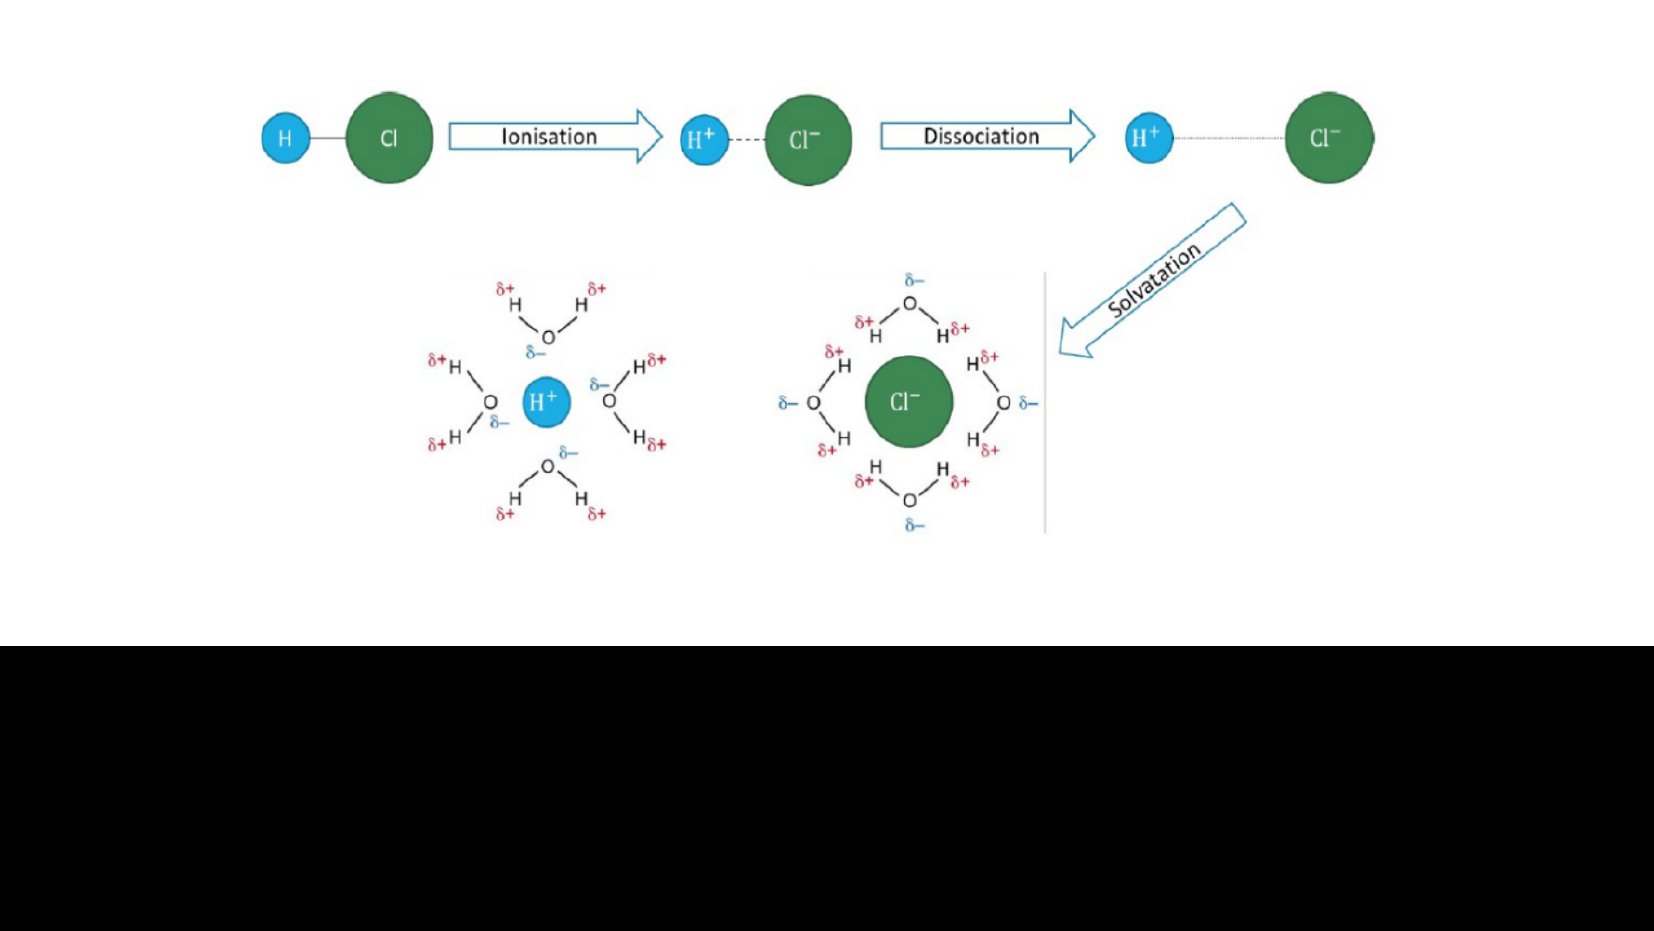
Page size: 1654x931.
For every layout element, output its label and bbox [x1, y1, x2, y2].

picture [236, 70, 1389, 574]
text_box [0, 646, 1654, 931]
